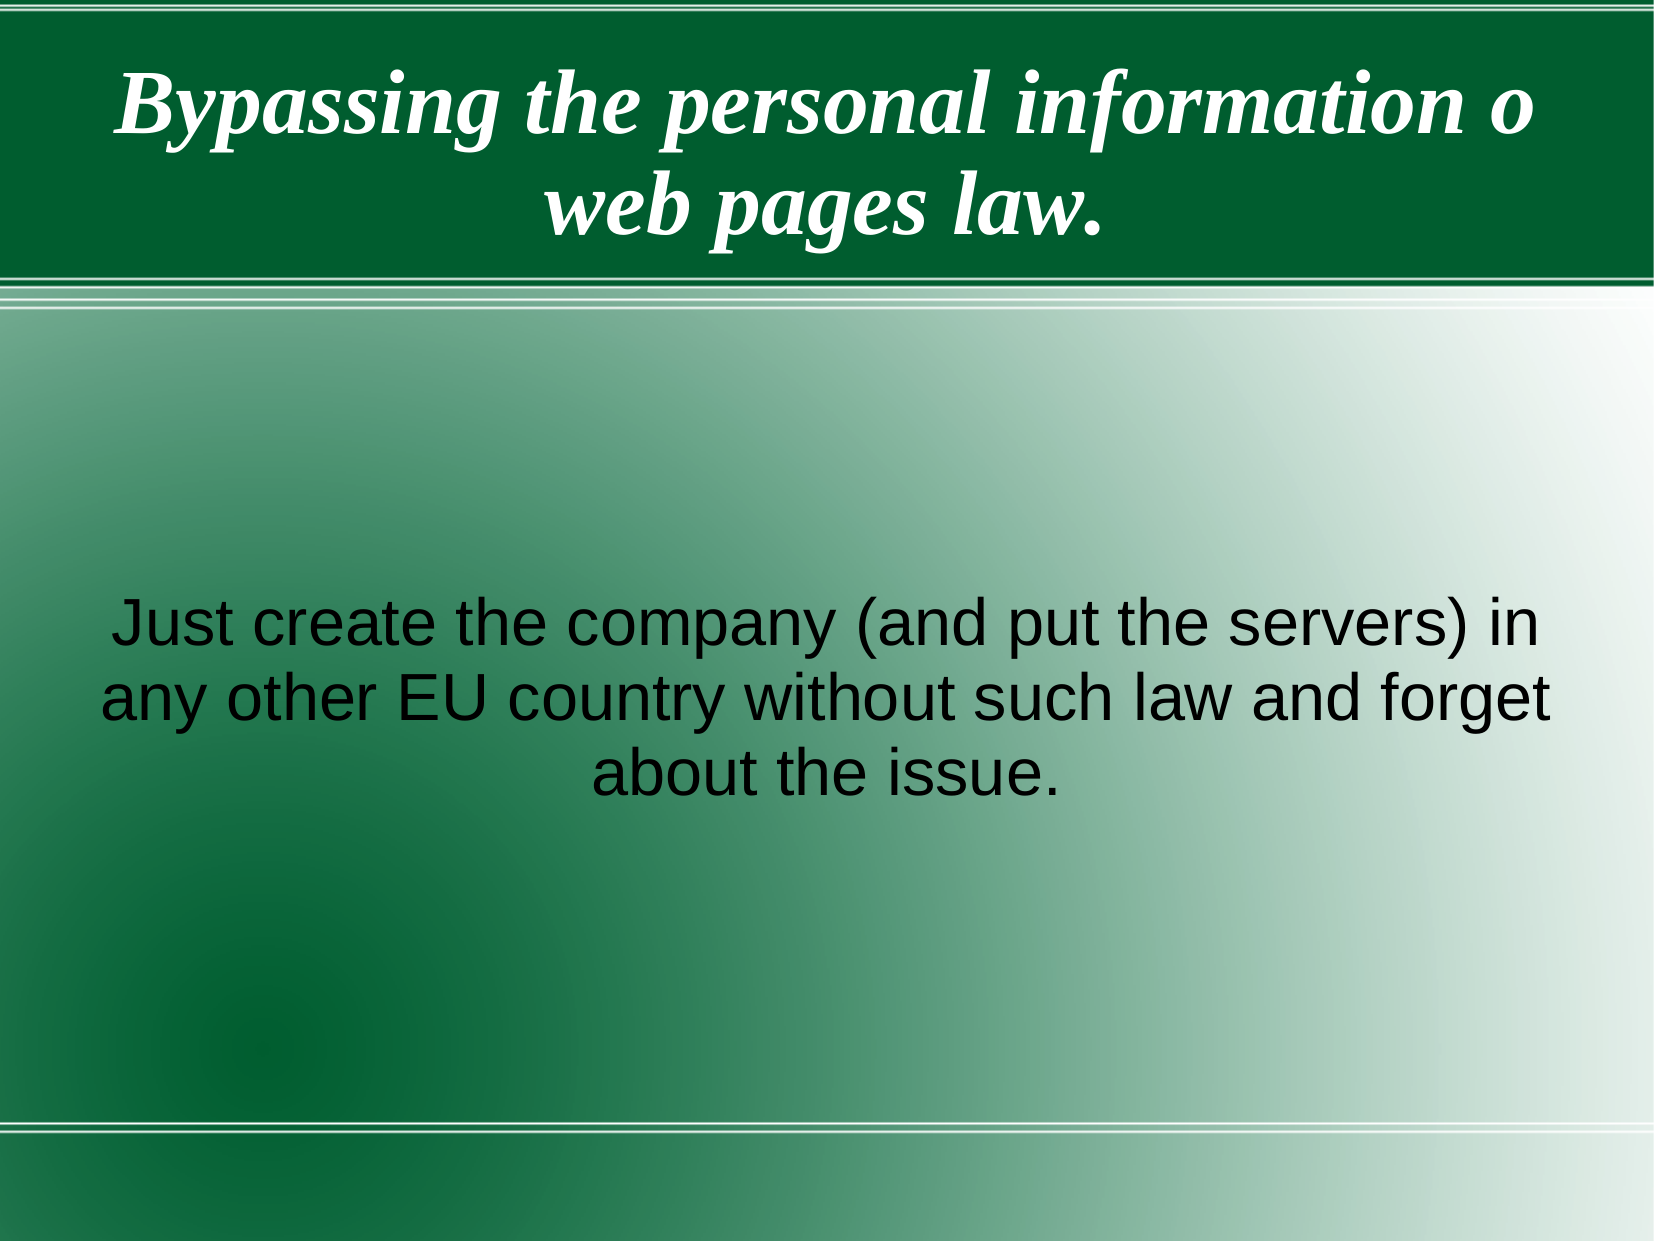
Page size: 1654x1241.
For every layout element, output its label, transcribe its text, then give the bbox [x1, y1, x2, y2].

picture [0, 0, 1654, 1241]
subtitle Just create the company (and put the servers) in any other EU country without such law and forget about the issue. [82, 337, 1571, 1057]
title Bypassing the personal information o web pages law. [82, 49, 1571, 257]
